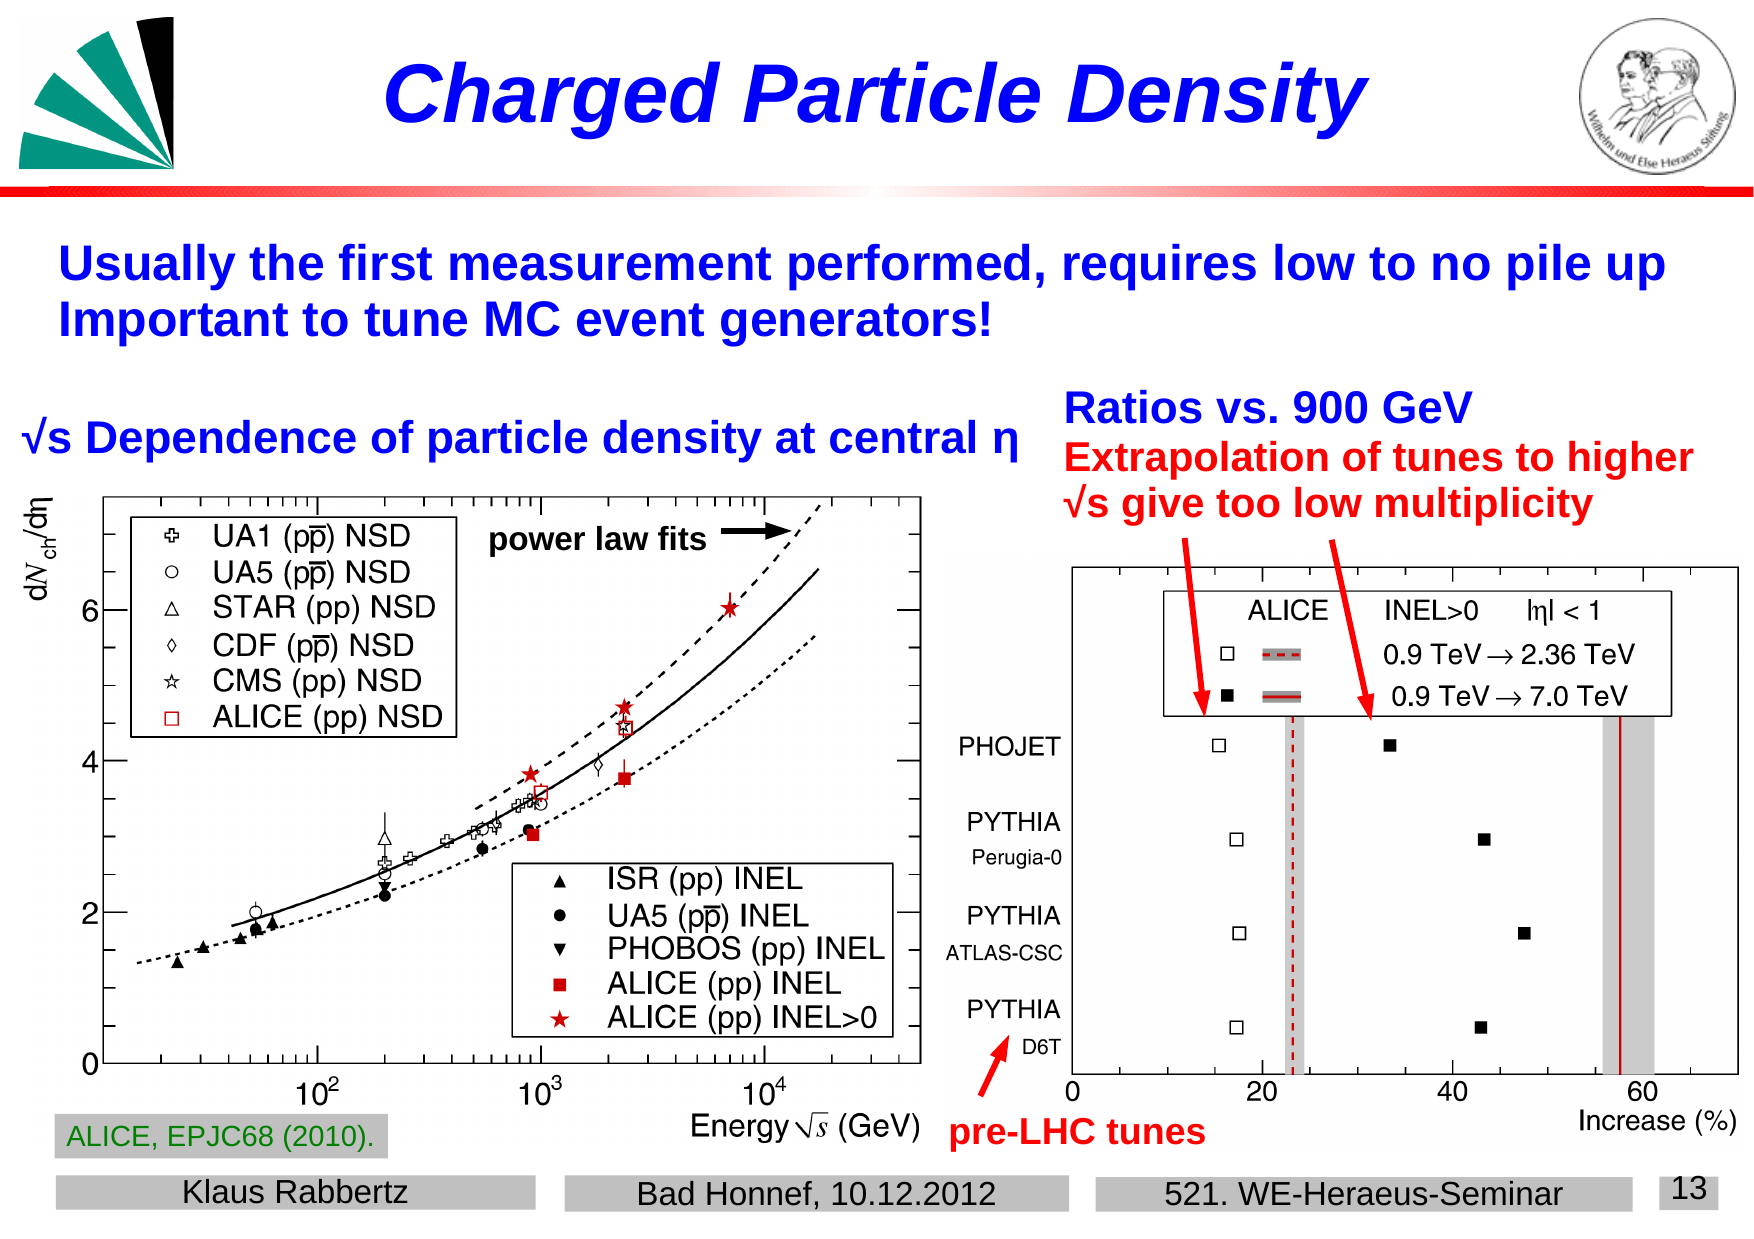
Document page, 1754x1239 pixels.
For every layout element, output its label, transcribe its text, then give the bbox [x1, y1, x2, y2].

text_box Usually the first measurement performed, requires low to no pile up Important to tune MC event generators! [46, 229, 1681, 353]
title Charged Particle Density [190, 0, 1560, 187]
picture [942, 555, 1748, 1149]
text_box √s Dependence of particle density at central η [10, 406, 1032, 470]
text_box power law fits [476, 514, 722, 564]
text_box Ratios vs. 900 GeV Extrapolation of tunes to higher √s give too low multiplicity [1051, 376, 1707, 533]
picture [1579, 18, 1736, 175]
picture [17, 487, 934, 1157]
text_box ALICE, EPJC68 (2010). [54, 1113, 388, 1159]
picture [19, 17, 174, 171]
text_box pre-LHC tunes [936, 1104, 1219, 1159]
